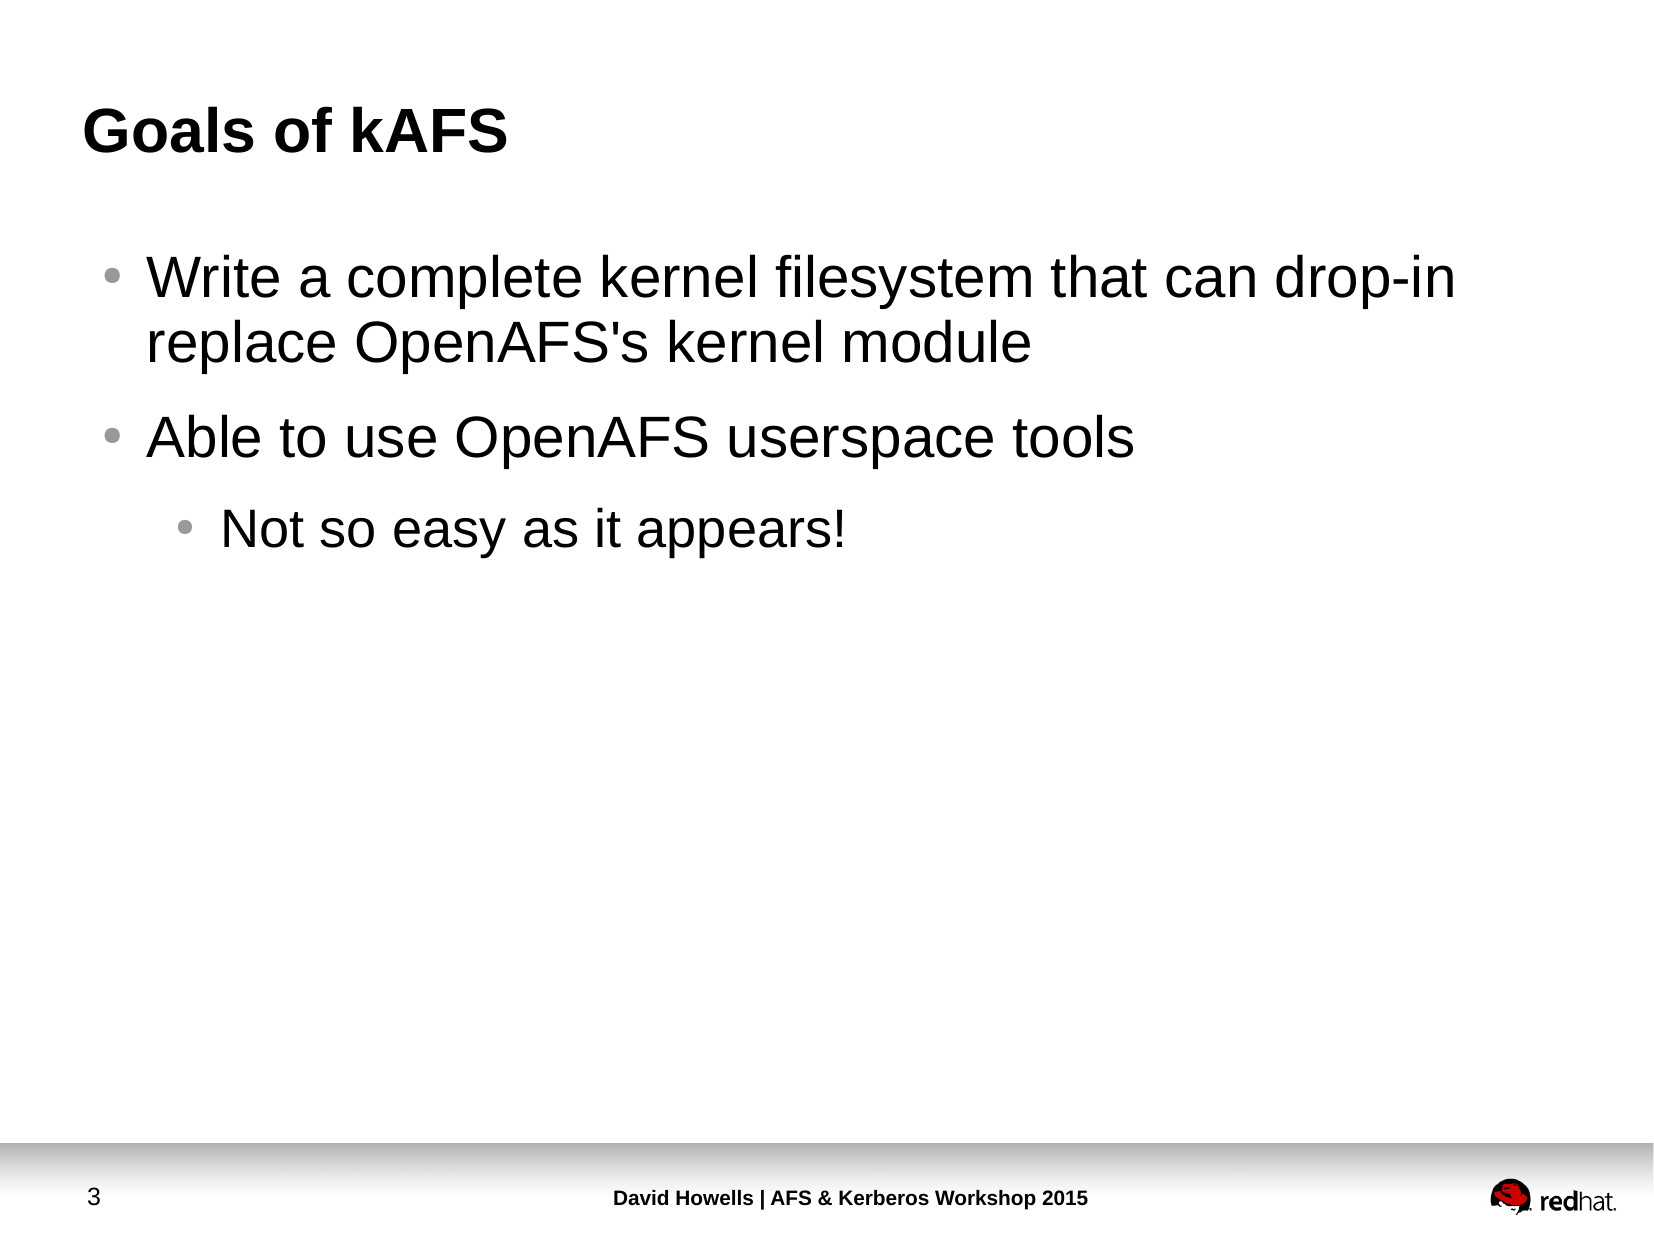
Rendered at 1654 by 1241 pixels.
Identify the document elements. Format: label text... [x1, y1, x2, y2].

list Write a complete kernel filesystem that can drop-in replace OpenAFS's kernel module Able to use OpenAFS userspace tools Not so easy as it appears! [86, 244, 1576, 1039]
picture [0, 1143, 1654, 1241]
title Goals of kAFS [82, 37, 1571, 226]
